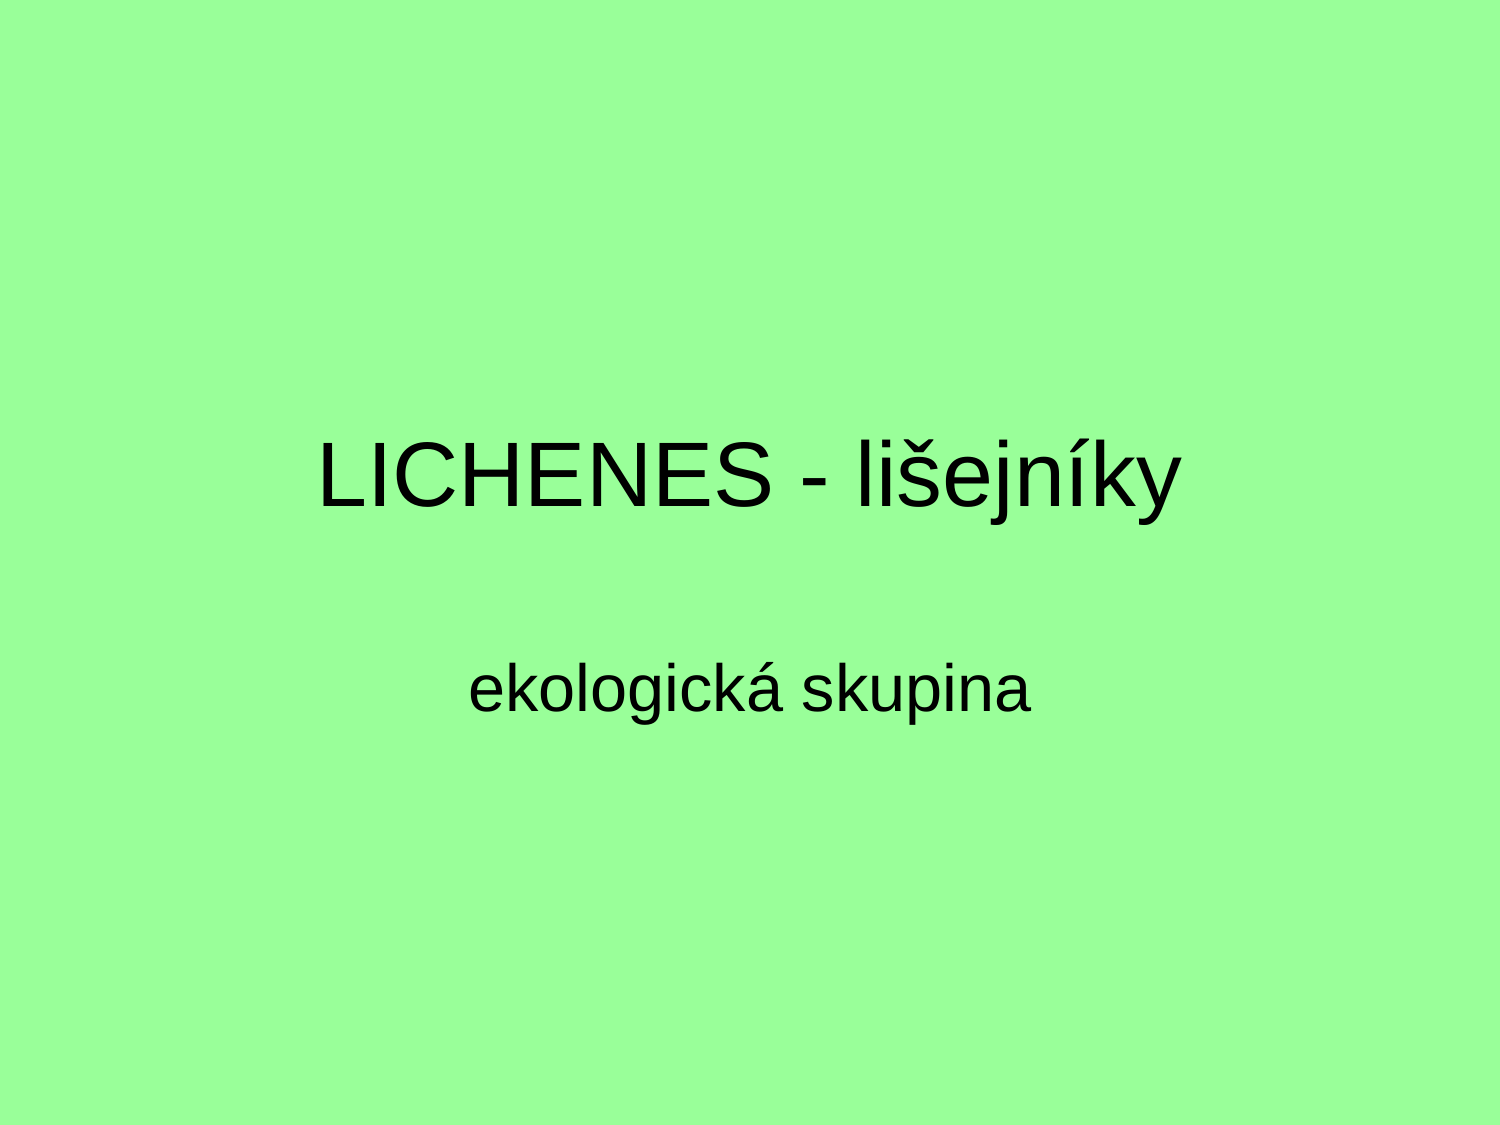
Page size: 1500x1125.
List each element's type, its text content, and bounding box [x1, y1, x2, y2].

title LICHENES - lišejníky [112, 349, 1388, 591]
subtitle ekologická skupina [225, 637, 1276, 925]
